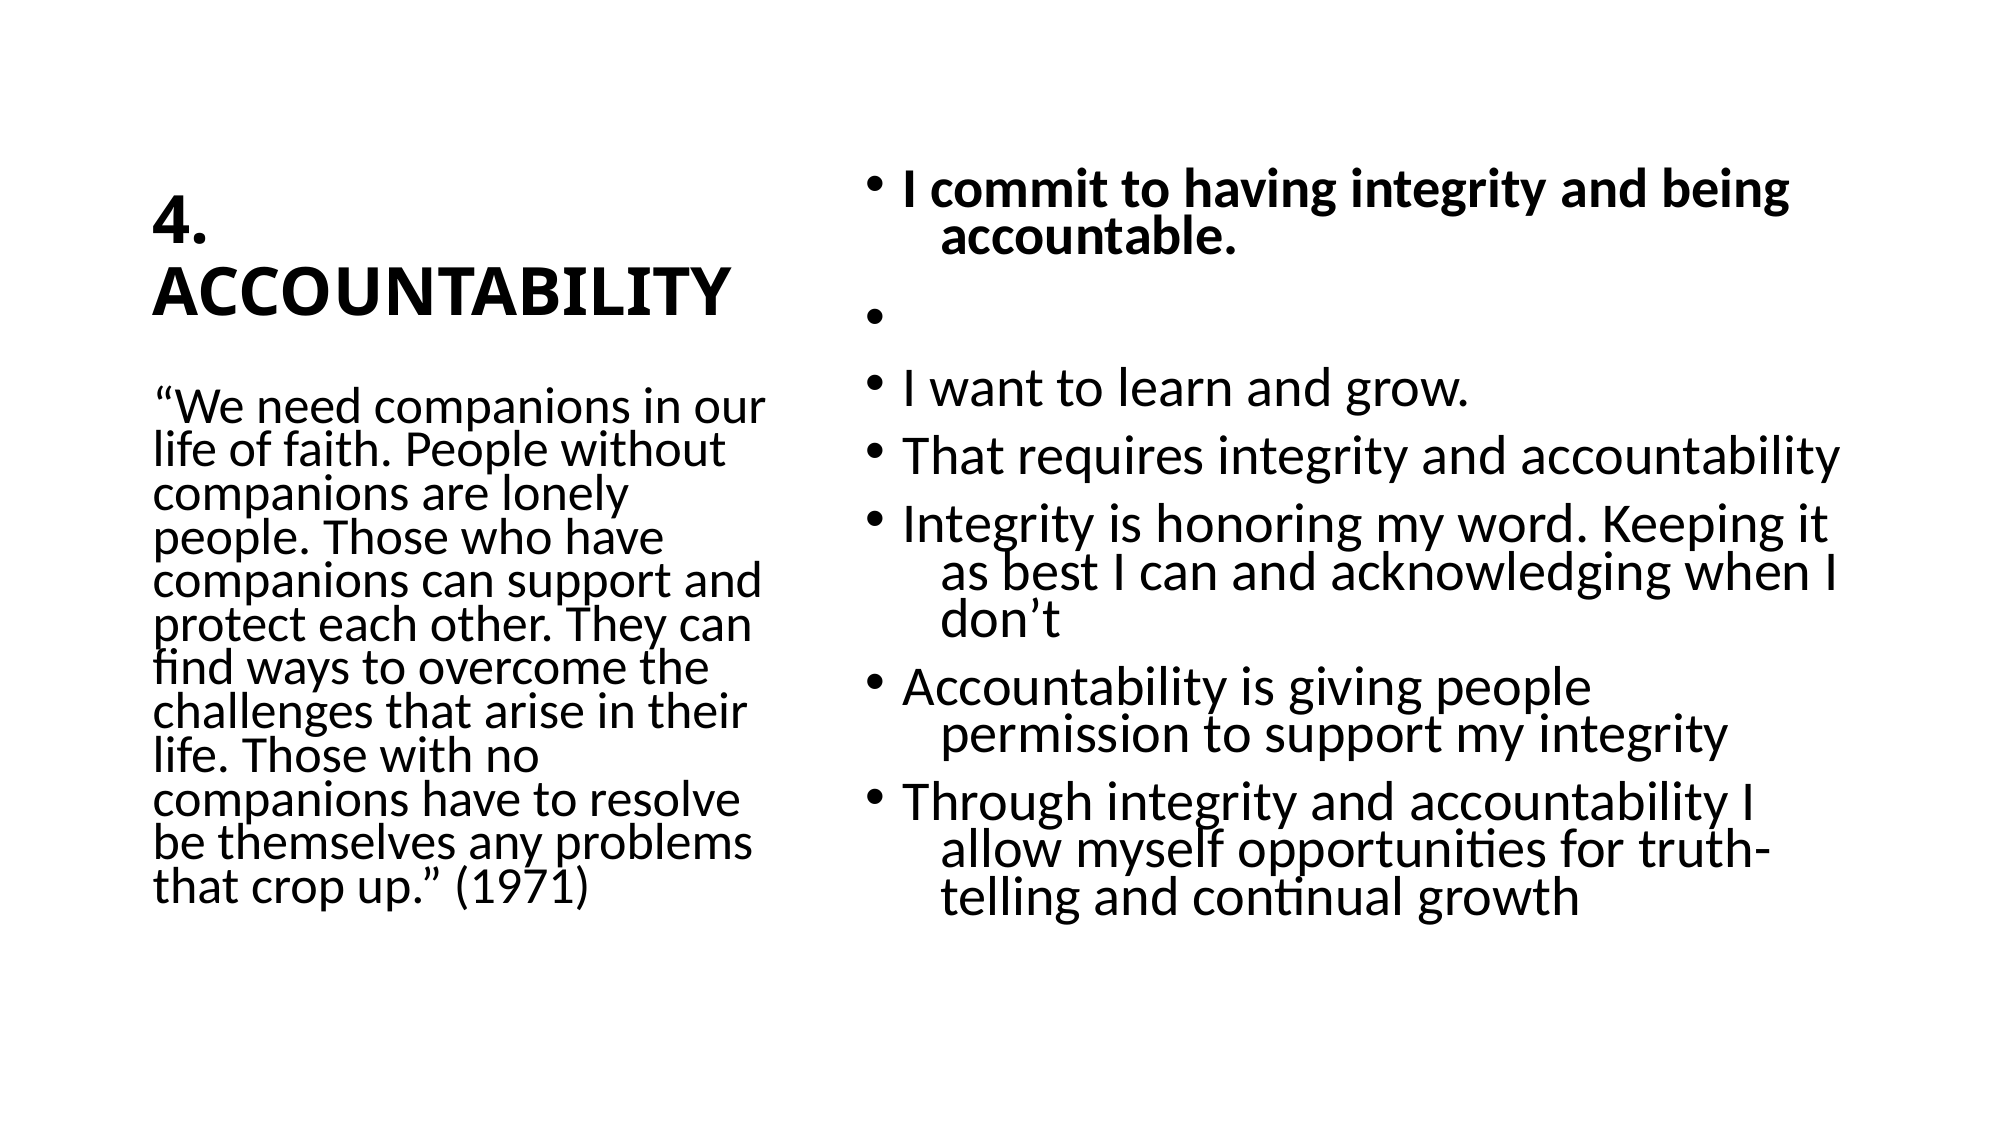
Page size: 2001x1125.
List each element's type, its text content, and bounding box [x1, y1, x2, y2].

list “We need companions in our life of faith. People without companions are lonely people. Those who have companions can support and protect each other. They can find ways to overcome the challenges that arise in their life. Those with no companions have to resolve be themselves any problems that crop up.” (1971) [137, 337, 783, 963]
title 4. ACCOUNTABILITY [137, 75, 783, 337]
list I commit to having integrity and being accountable. I want to learn and grow. That requires integrity and accountability Integrity is honoring my word. Keeping it as best I can and acknowledging when I don’t Accountability is giving people permission to support my integrity Through integrity and accountability I allow myself opportunities for truth-telling and continual growth [850, 161, 1863, 962]
